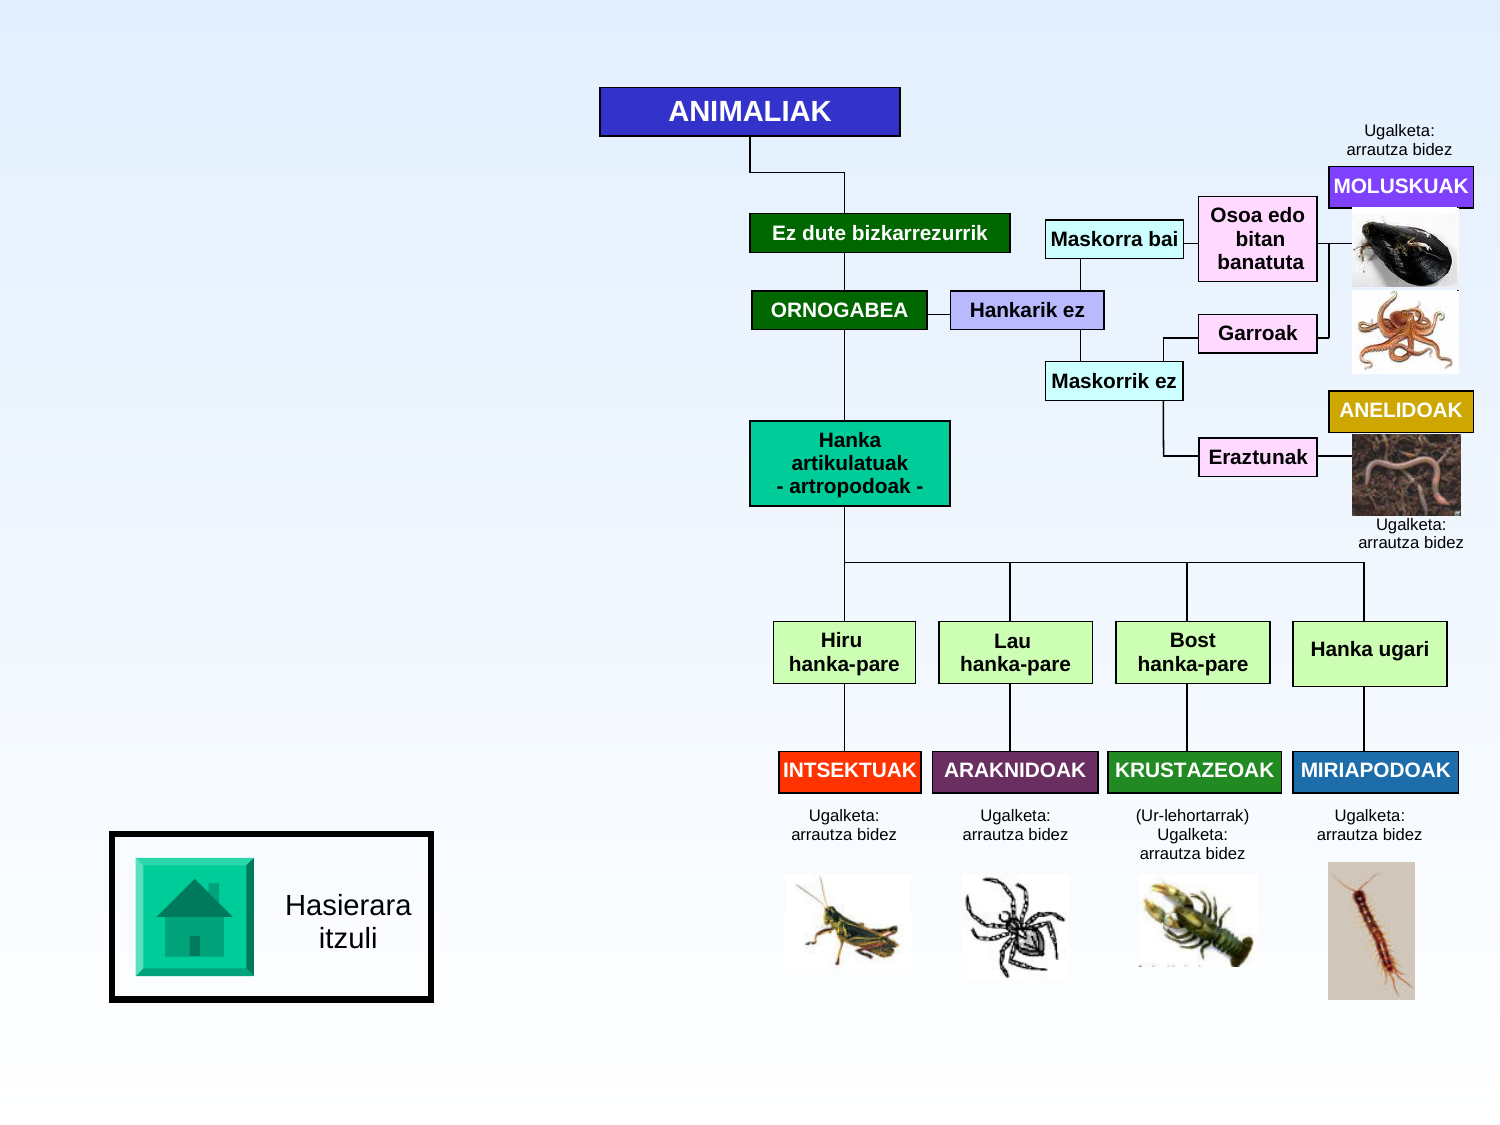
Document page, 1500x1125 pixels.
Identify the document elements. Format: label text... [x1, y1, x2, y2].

picture [1352, 207, 1459, 287]
text_box Ugalketa: arrautza bidez [1328, 113, 1471, 167]
text_box (Ur-lehortarrak) Ugalketa: arrautza bidez [1116, 798, 1270, 871]
text_box Hanka artikulatuak - artropodoak - [749, 420, 951, 507]
text_box Osoa edo bitan banatuta [1198, 196, 1317, 282]
text_box ARAKNIDOAK [932, 751, 1098, 794]
text_box Garroak [1198, 314, 1317, 354]
text_box ANIMALIAK [600, 87, 901, 136]
text_box Lau hanka-pare [938, 621, 1093, 684]
picture [1352, 290, 1459, 374]
text_box KRUSTAZEOAK [1107, 751, 1282, 794]
text_box Ugalketa: arrautza bidez [1340, 507, 1483, 561]
picture [1328, 862, 1415, 1000]
picture [1352, 434, 1461, 507]
text_box Hiru hanka-pare [773, 621, 916, 684]
text_box Ugalketa: arrautza bidez [950, 798, 1081, 852]
text_box Ugalketa: arrautza bidez [773, 798, 916, 852]
text_box Maskorra bai [1045, 219, 1184, 259]
text_box MOLUSKUAK [1328, 166, 1474, 209]
text_box ORNOGABEA [752, 290, 928, 330]
text_box Ez dute bizkarrezurrik [749, 213, 1010, 253]
picture [1139, 874, 1258, 967]
text_box Maskorrik ez [1045, 361, 1183, 401]
text_box INTSEKTUAK [779, 751, 921, 794]
text_box Bost hanka-pare [1116, 621, 1270, 684]
text_box Hanka ugari [1293, 621, 1447, 687]
picture [962, 874, 1069, 979]
text_box Ugalketa: arrautza bidez [1293, 798, 1447, 852]
text_box MIRIAPODOAK [1293, 751, 1459, 794]
text_box Hankarik ez [950, 290, 1105, 330]
picture [785, 874, 911, 970]
text_box Hasierara itzuli [265, 881, 428, 963]
text_box Eraztunak [1198, 437, 1318, 477]
text_box ANELIDOAK [1328, 391, 1474, 433]
